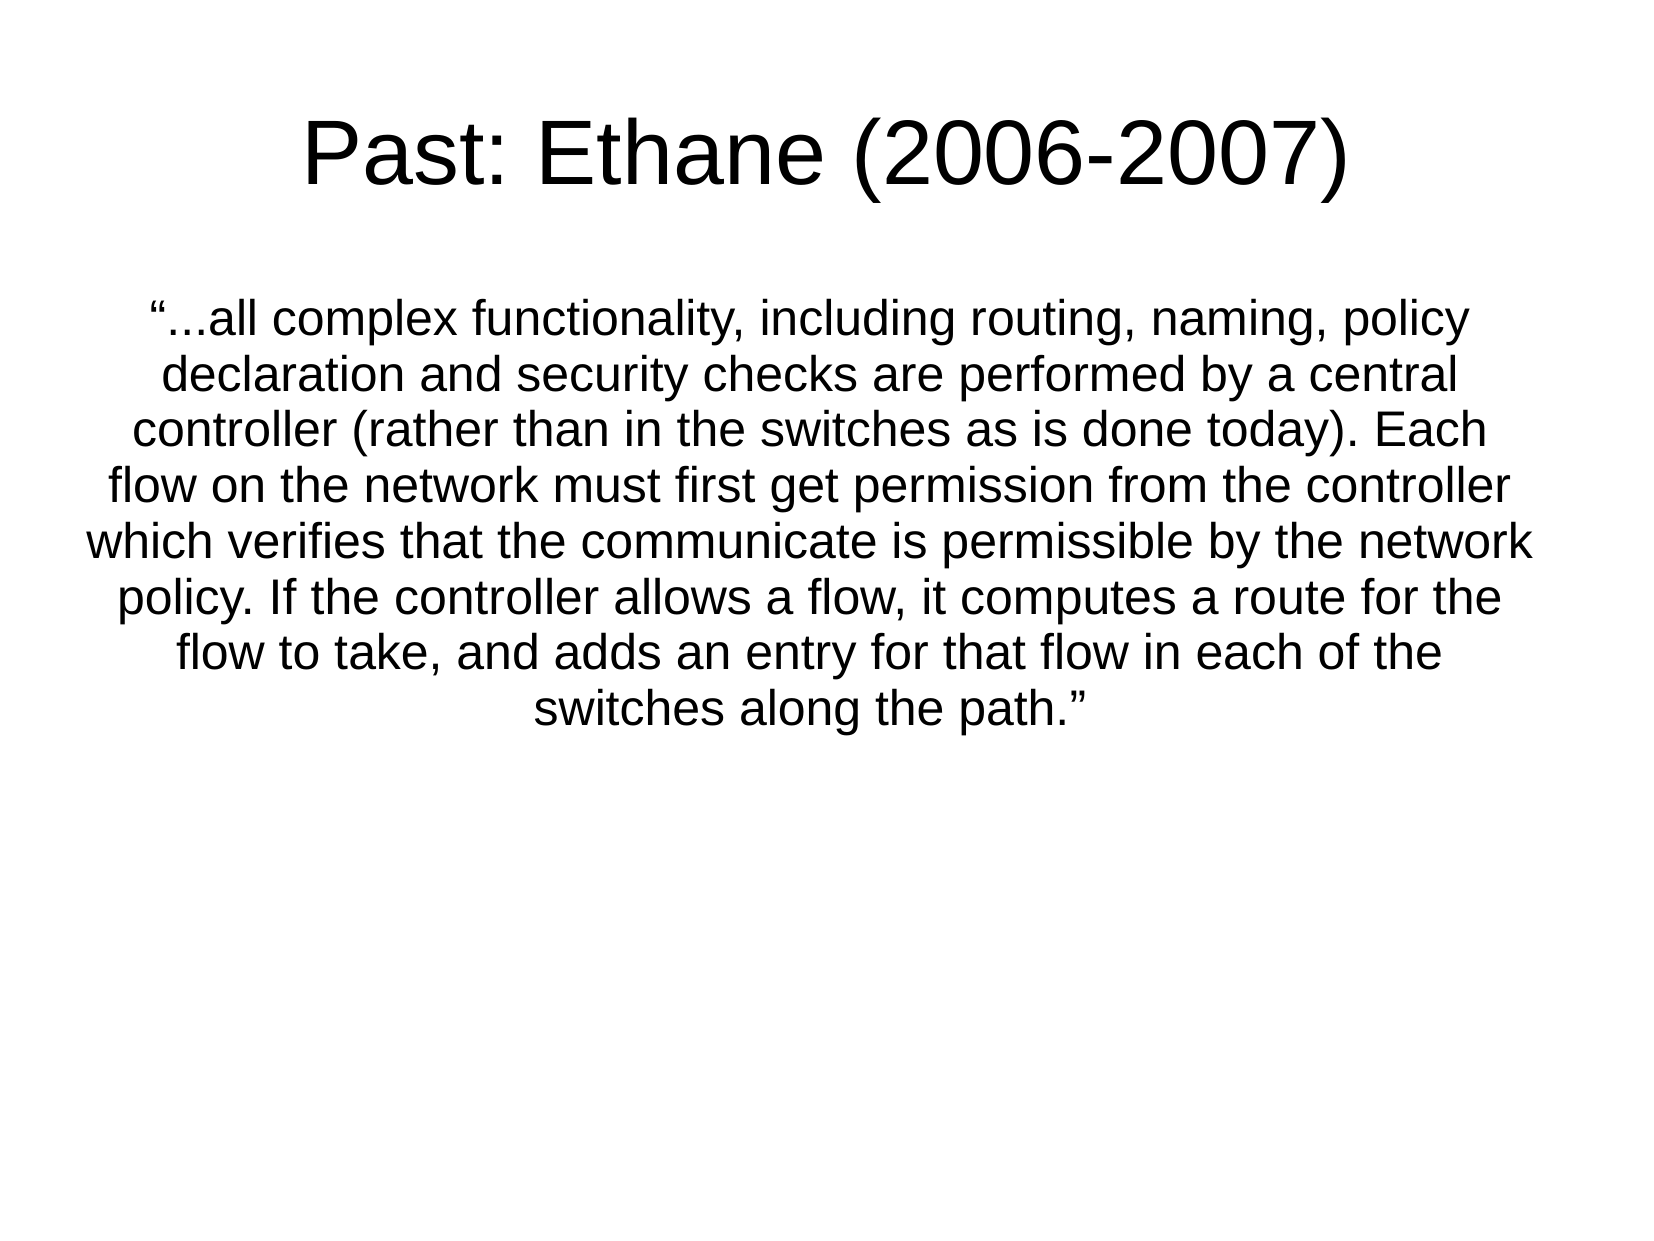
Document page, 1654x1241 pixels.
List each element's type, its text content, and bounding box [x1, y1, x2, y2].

list “...all complex functionality, including routing, naming, policy declaration and security checks are performed by a central controller (rather than in the switches as is done today). Each flow on the network must first get permission from the controller which verifies that the communicate is permissible by the network policy. If the controller allows a flow, it computes a route for the flow to take, and adds an entry for that flow in each of the switches along the path.” [82, 290, 1538, 1010]
title Past: Ethane (2006-2007) [82, 49, 1571, 257]
